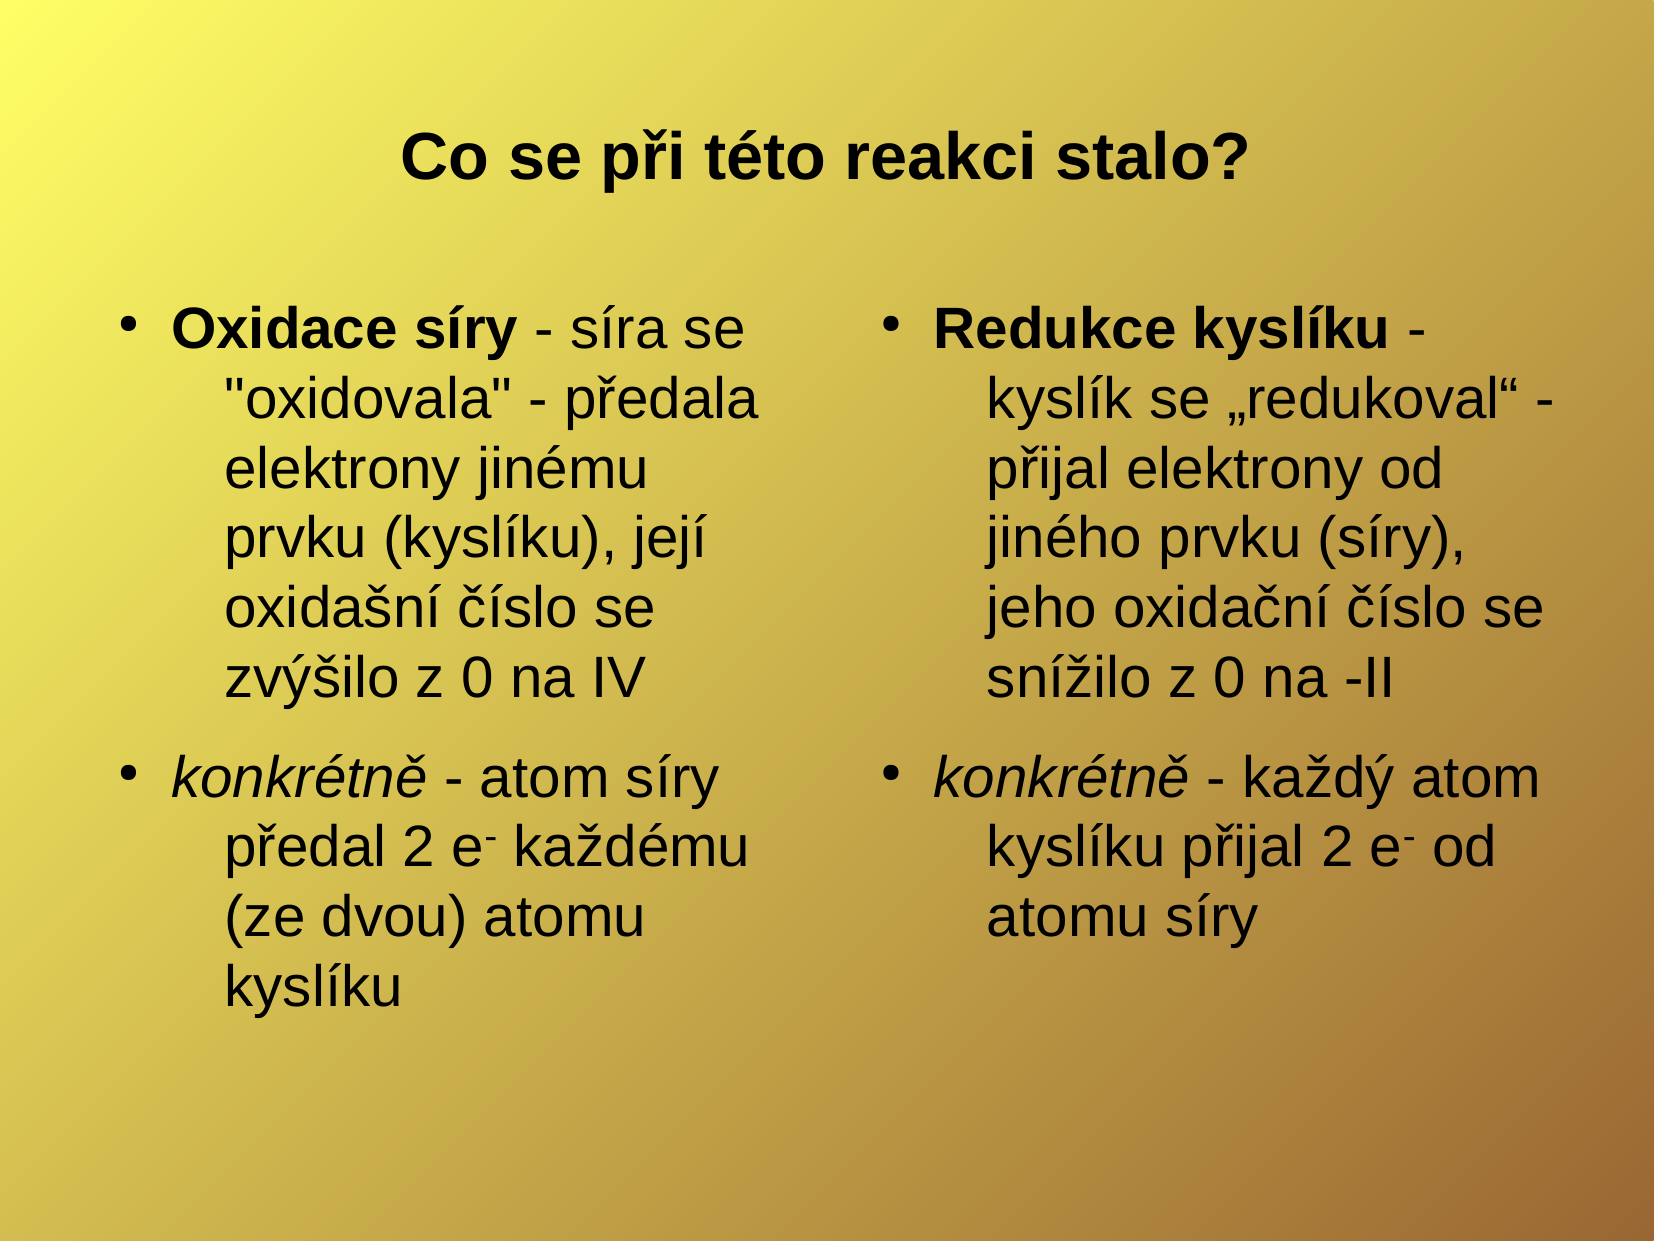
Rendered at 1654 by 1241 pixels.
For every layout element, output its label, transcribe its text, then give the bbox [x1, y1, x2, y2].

list Oxidace síry - síra se "oxidovala" - předala elektrony jinému prvku (kyslíku), její oxidašní číslo se zvýšilo z 0 na IV konkrétně - atom síry předal 2 e- každému (ze dvou) atomu kyslíku [82, 290, 809, 1109]
list Redukce kyslíku - kyslík se „redukoval“ - přijal elektrony od jiného prvku (síry), jeho oxidační číslo se snížilo z 0 na -II konkrétně - každý atom kyslíku přijal 2 e- od atomu síry [845, 290, 1572, 1109]
title Co se při této reakci stalo? [82, 49, 1571, 257]
